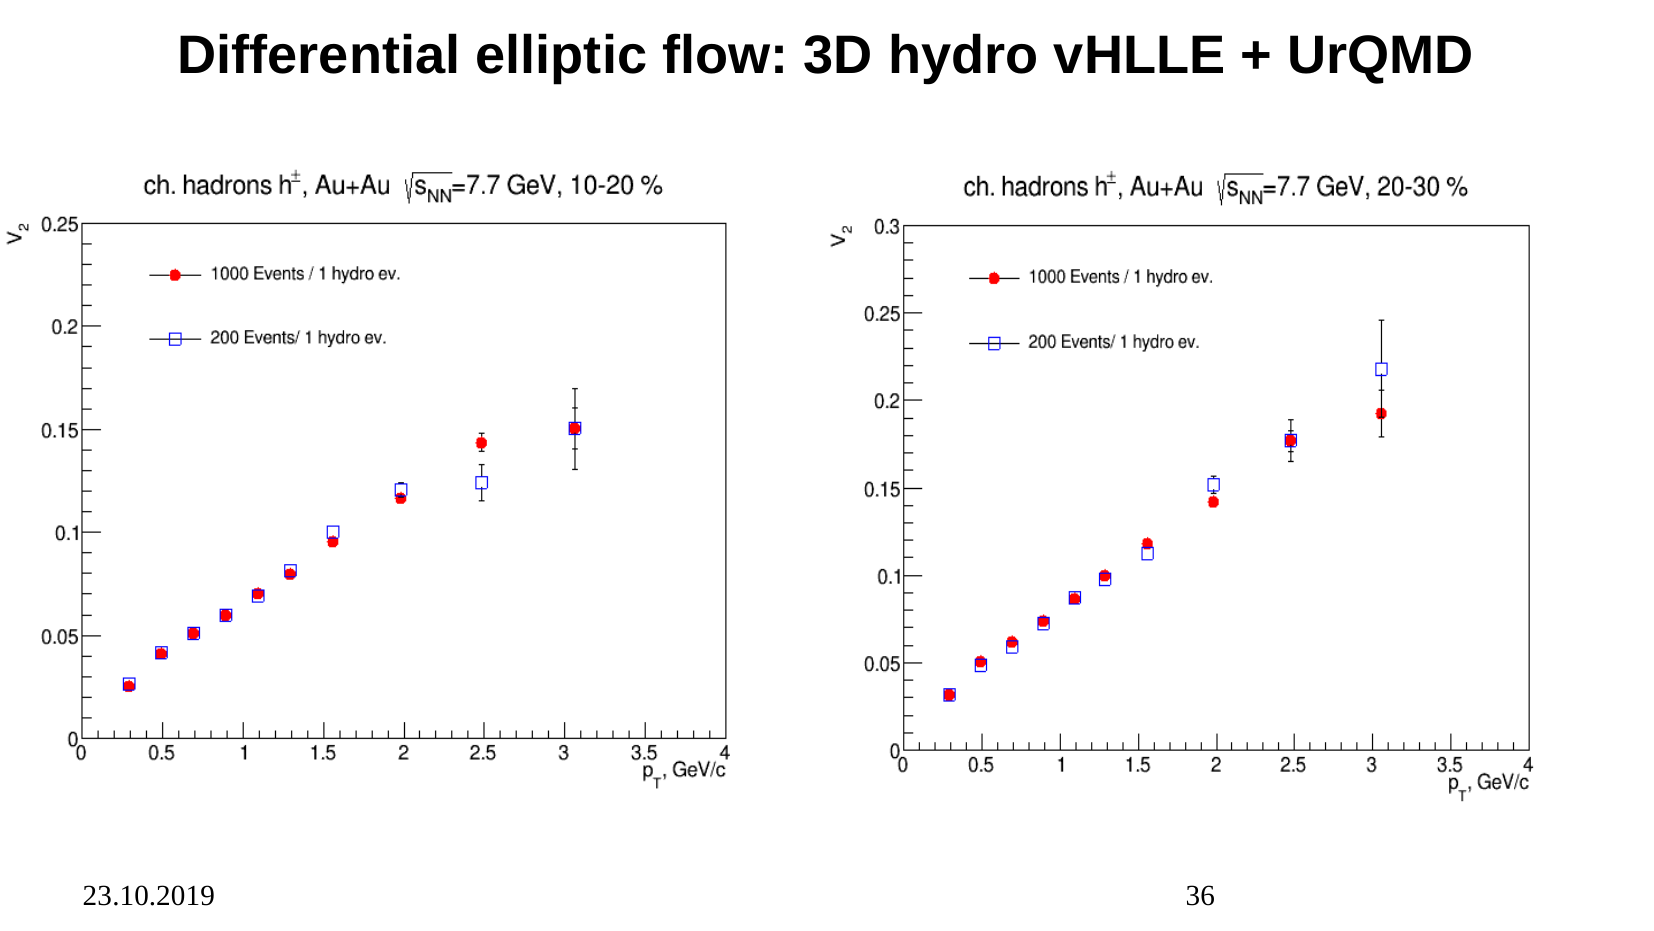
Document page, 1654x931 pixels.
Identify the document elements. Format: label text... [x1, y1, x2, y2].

text_box [1185, 847, 1571, 912]
picture [2, 159, 806, 803]
picture [826, 160, 1607, 817]
title Differential elliptic flow: 3D hydro vHLLE + UrQMD [59, 4, 1595, 101]
text_box 23.10.2019 [82, 847, 468, 912]
